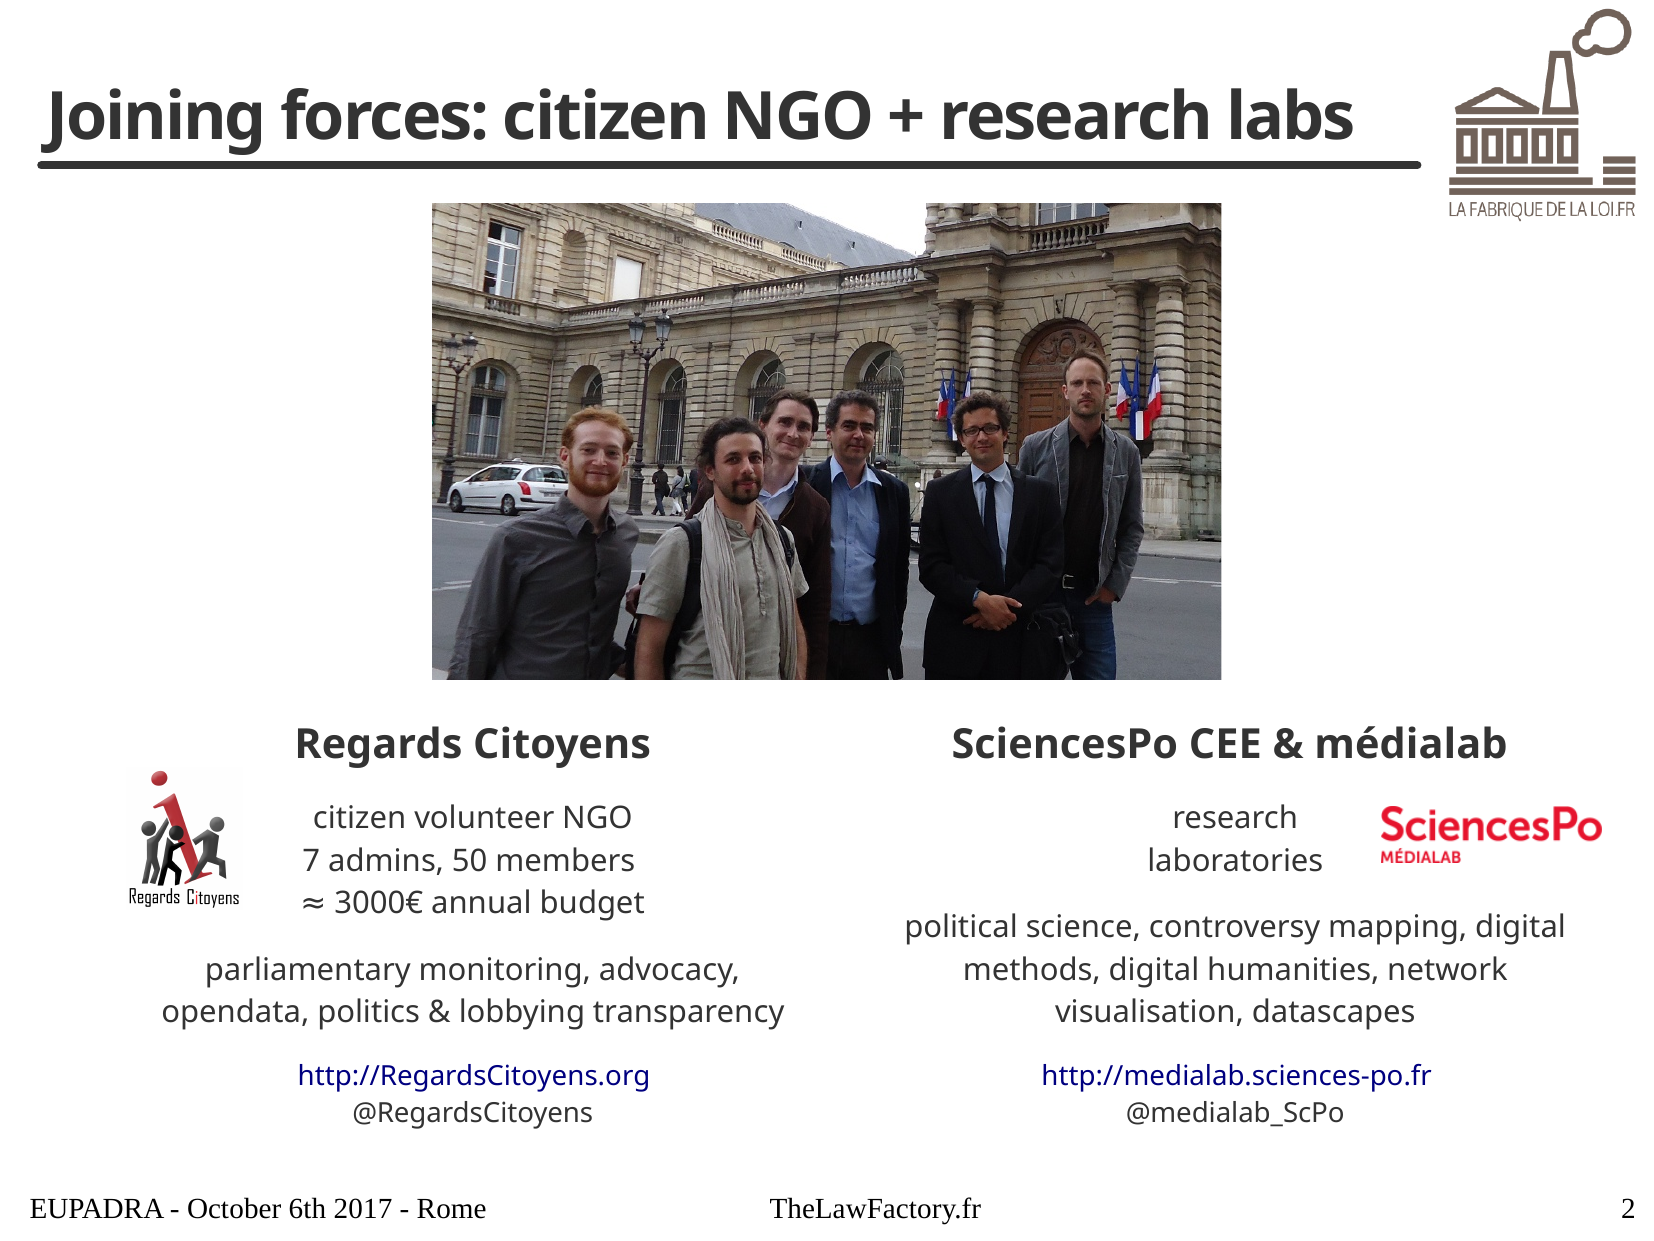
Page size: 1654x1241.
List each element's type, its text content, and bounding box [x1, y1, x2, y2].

list SciencesPo CEE & médialab research laboratories political science, controversy mapping, digital methods, digital humanities, network visualisation, datascapes http://medialab.sciences-po.fr @medialab_ScPo [845, 714, 1572, 1138]
picture [1429, 0, 1654, 225]
title Joining forces: citizen NGO + research labs [29, 37, 1518, 189]
picture [432, 203, 1222, 680]
list Regards Citoyens citizen volunteer NGO 7 admins, 50 members ≈ 3000€ annual budget parliamentary monitoring, advocacy, opendata, politics & lobbying transparency http://RegardsCitoyens.org @RegardsCitoyens [82, 714, 809, 1138]
picture [126, 767, 243, 910]
picture [1381, 806, 1602, 863]
